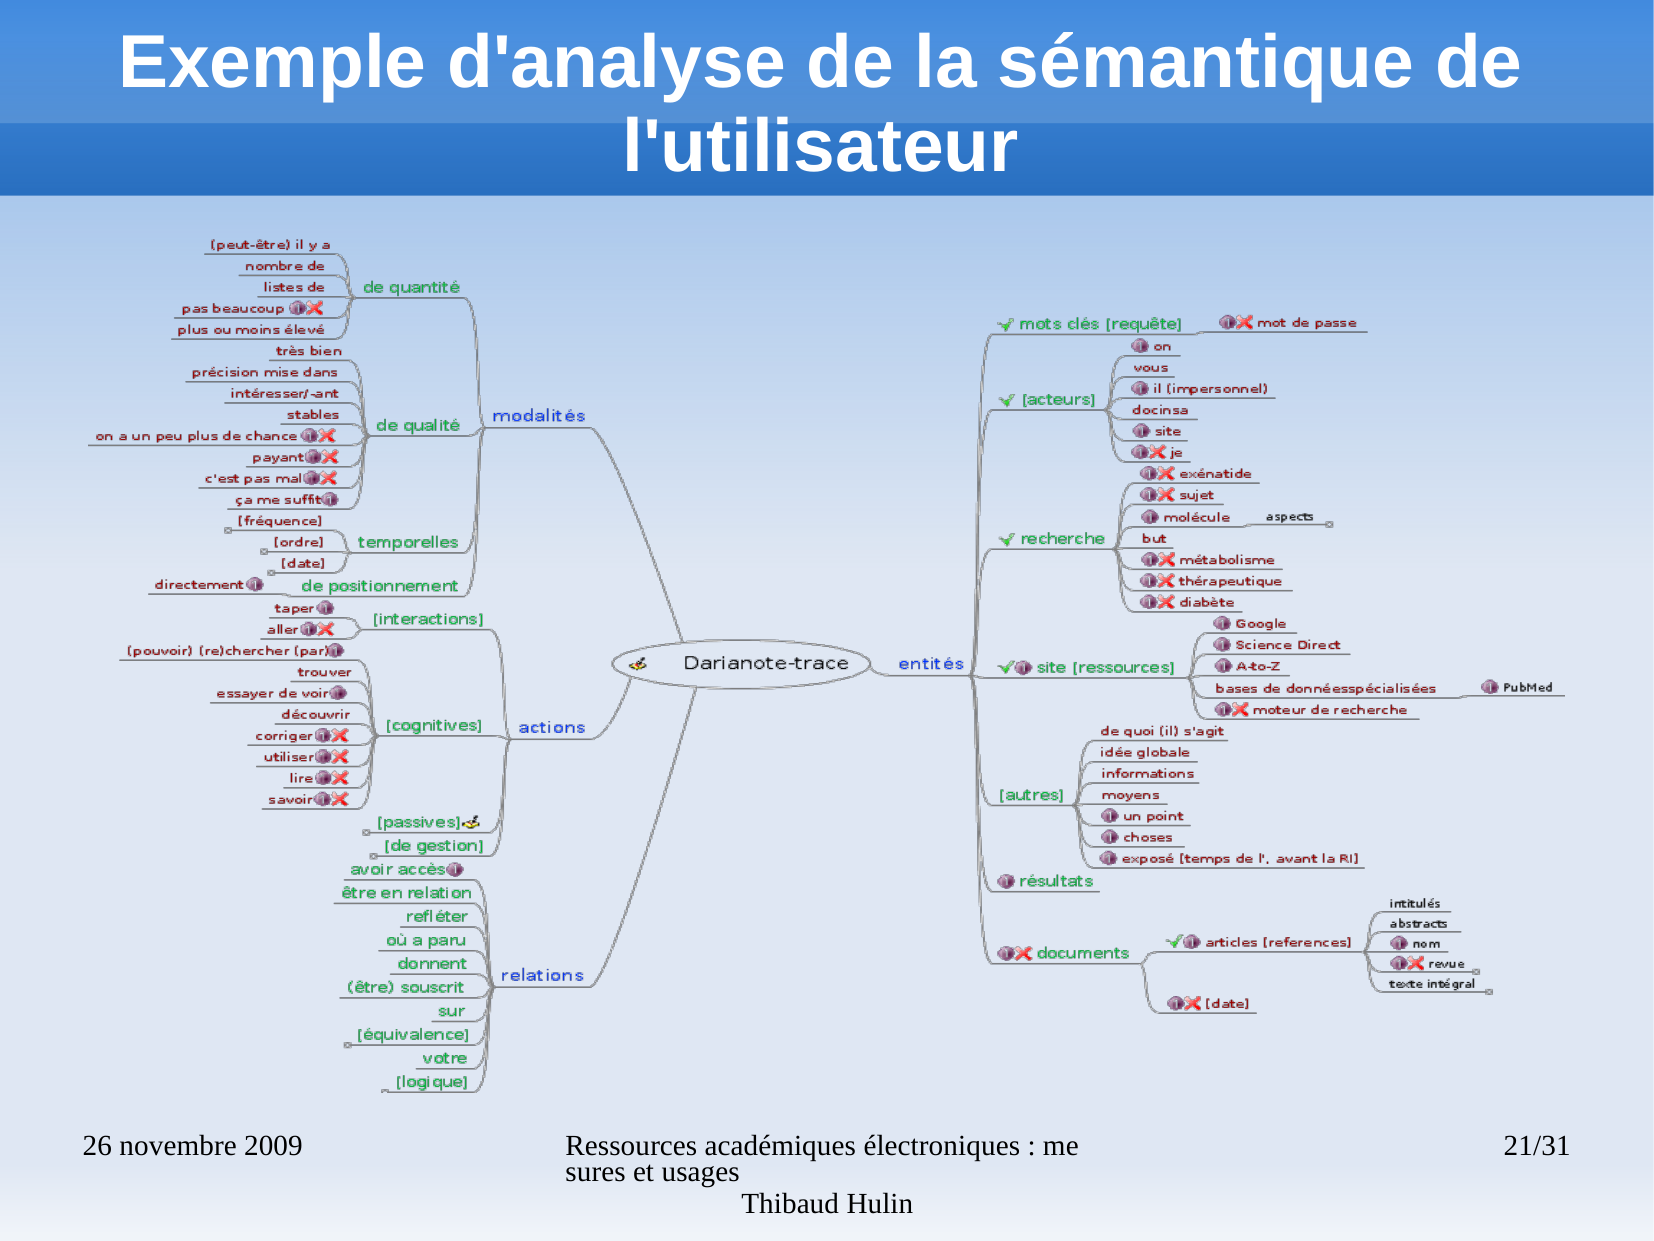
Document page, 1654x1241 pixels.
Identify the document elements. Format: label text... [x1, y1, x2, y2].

picture [0, 0, 1654, 1241]
title Exemple d'analyse de la sémantique de l'utilisateur [76, 0, 1565, 208]
